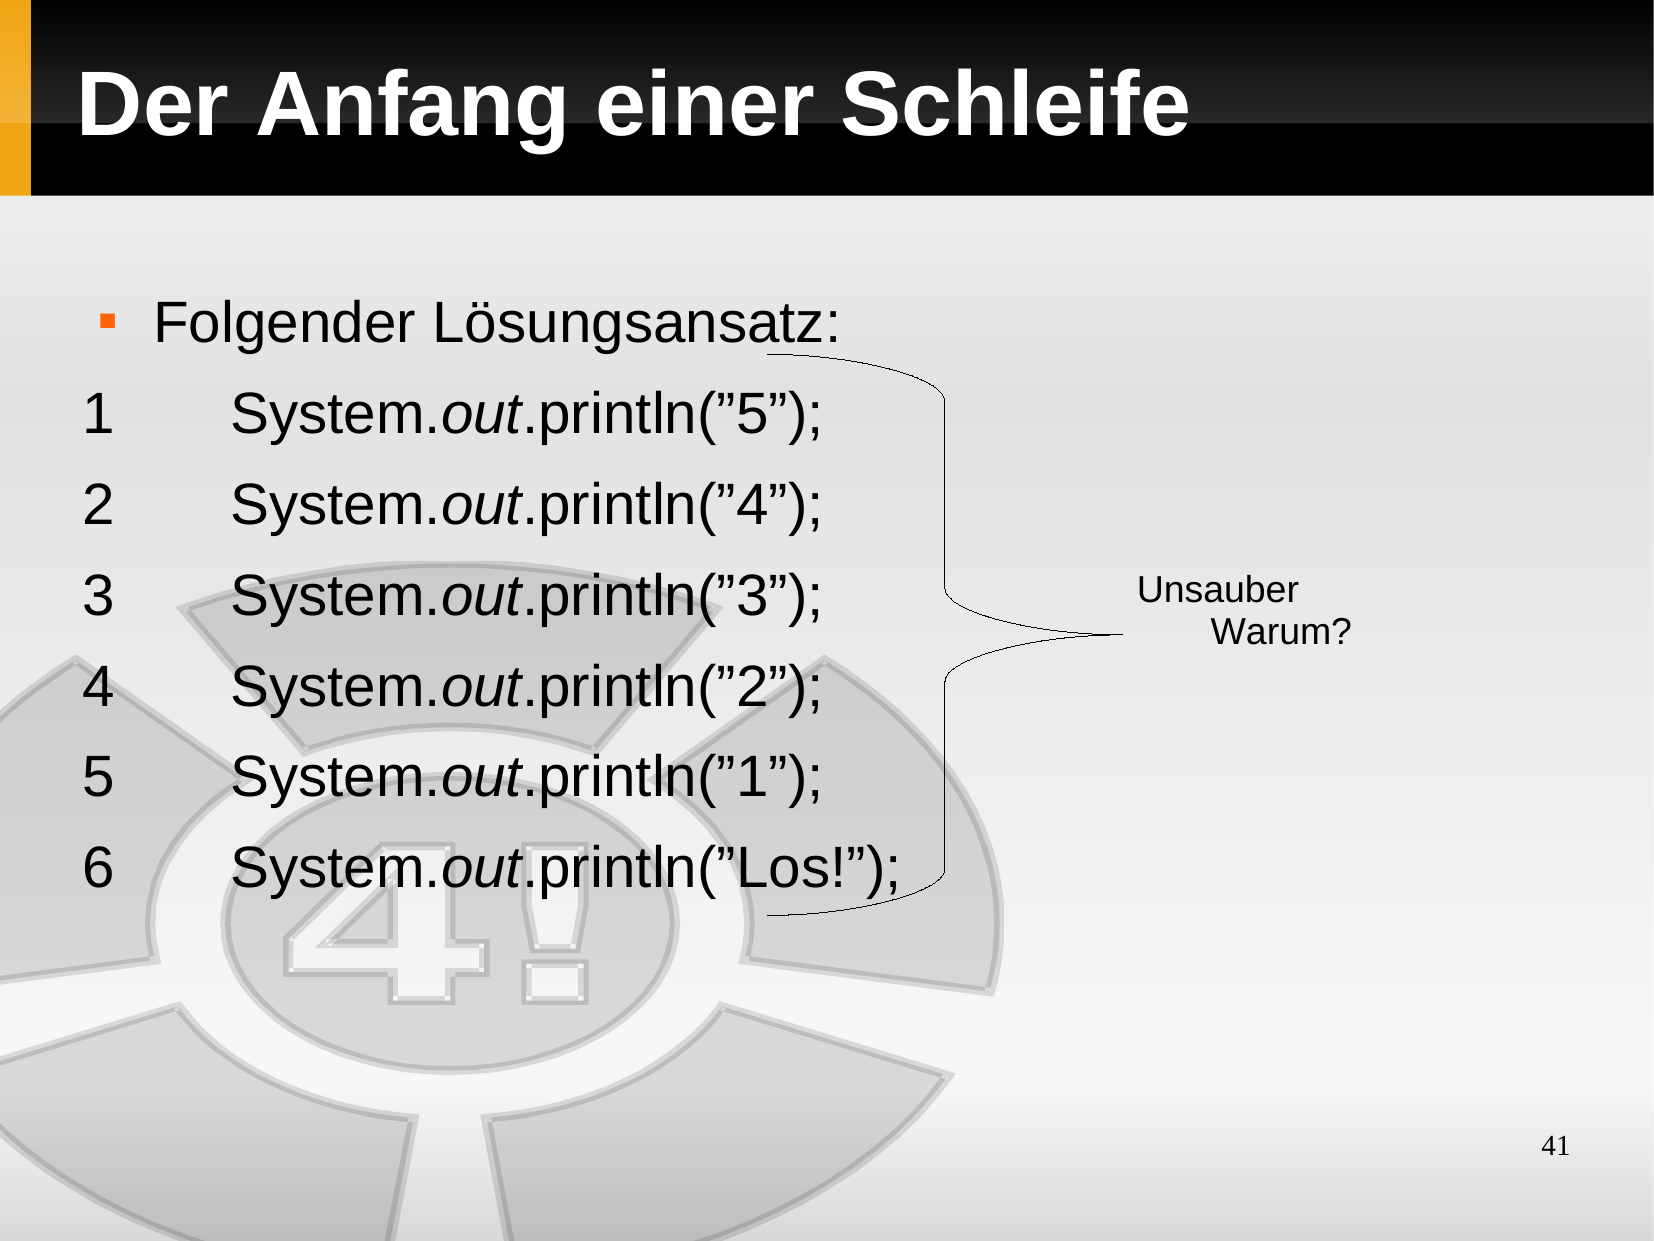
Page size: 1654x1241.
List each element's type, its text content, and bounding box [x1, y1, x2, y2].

list Folgender Lösungsansatz: 1 System.out.println(”5”); 2 System.out.println(”4”); 3 System.out.println(”3”); 4 System.out.println(”2”); 5 System.out.println(”1”); 6 System.out.println(”Los!”); [82, 290, 1571, 1094]
title Der Anfang einer Schleife [76, 7, 1565, 200]
picture [0, 0, 1654, 1241]
text_box Unsauber Warum? [1122, 561, 1368, 660]
